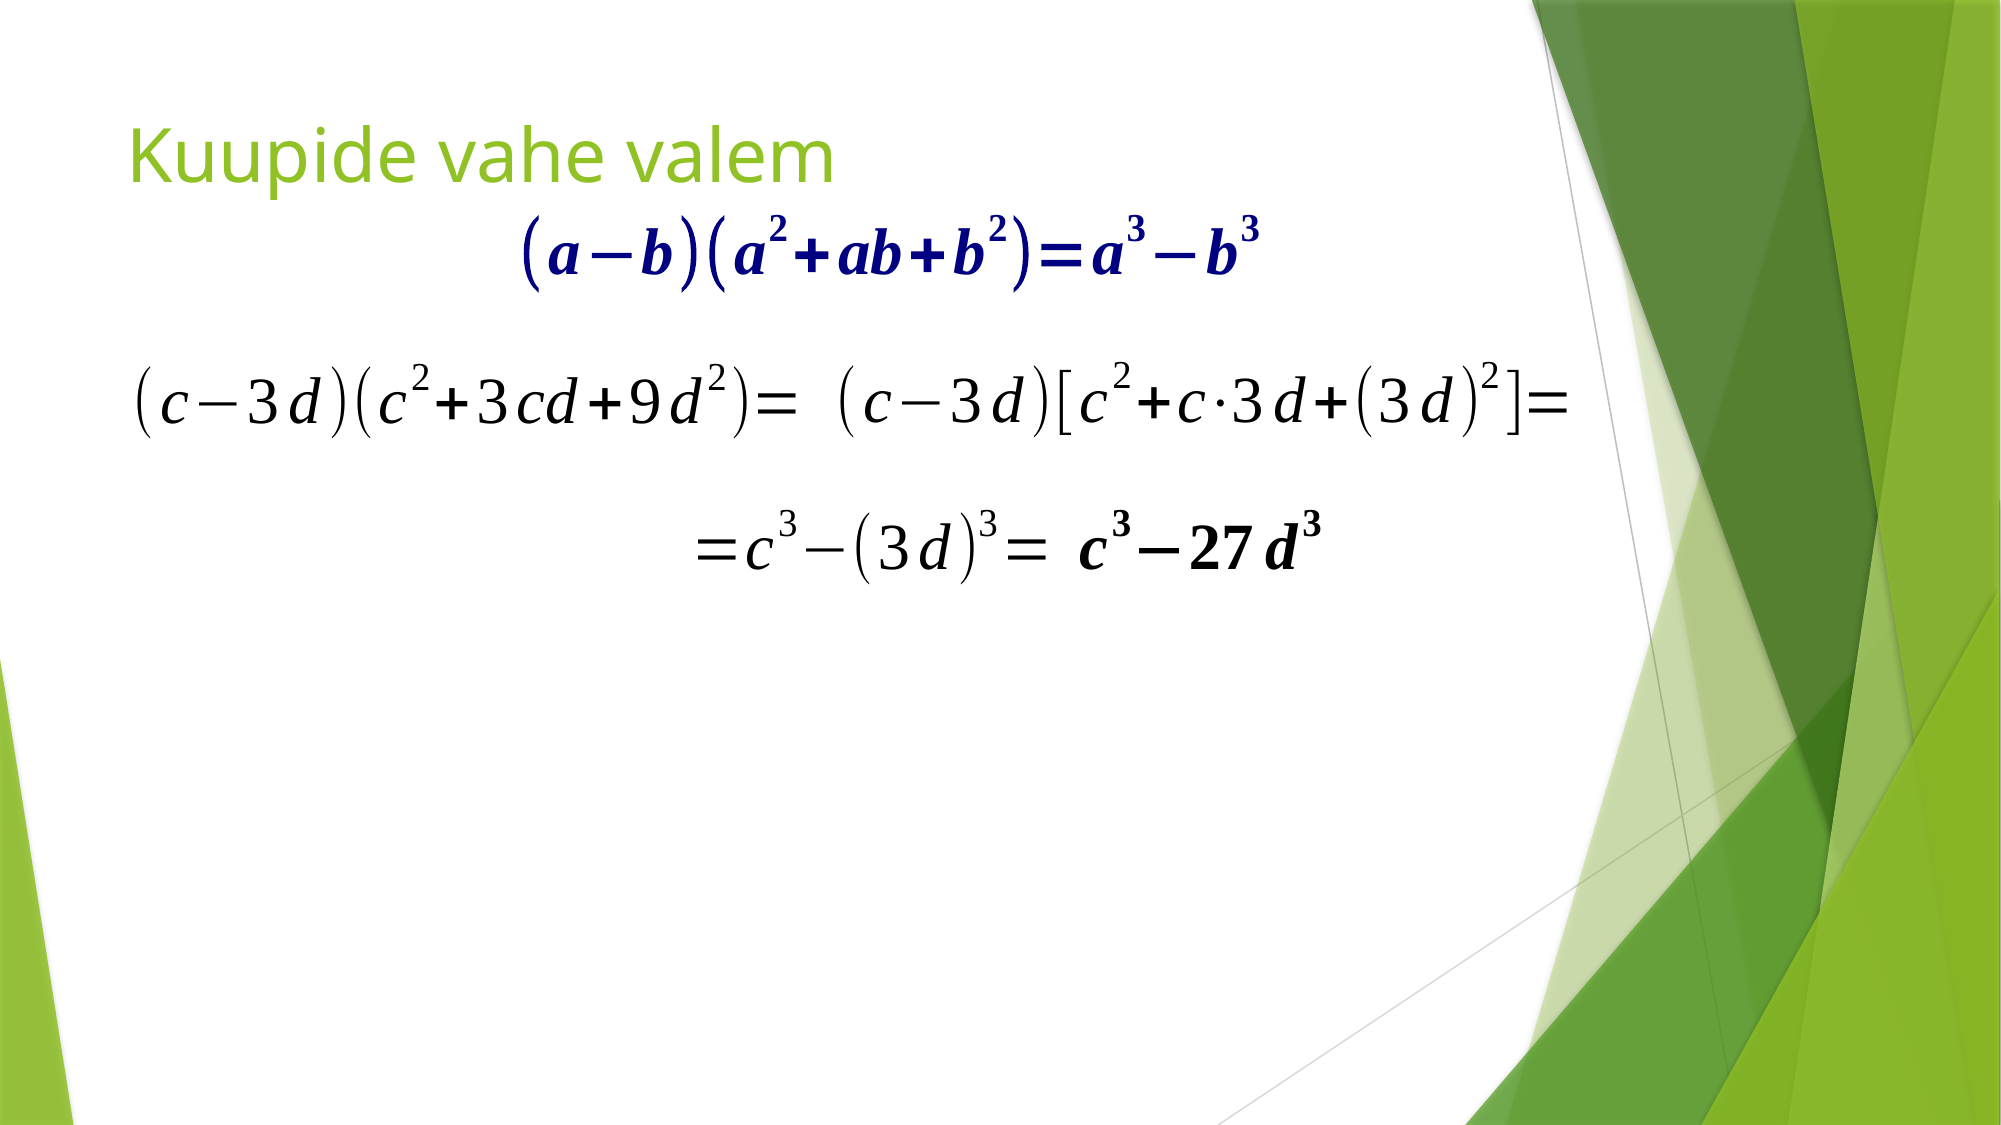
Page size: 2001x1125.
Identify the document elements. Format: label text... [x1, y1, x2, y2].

chart [118, 354, 1593, 443]
chart [504, 206, 1276, 295]
title Kuupide vahe valem [111, 99, 1522, 317]
chart [667, 501, 1338, 590]
